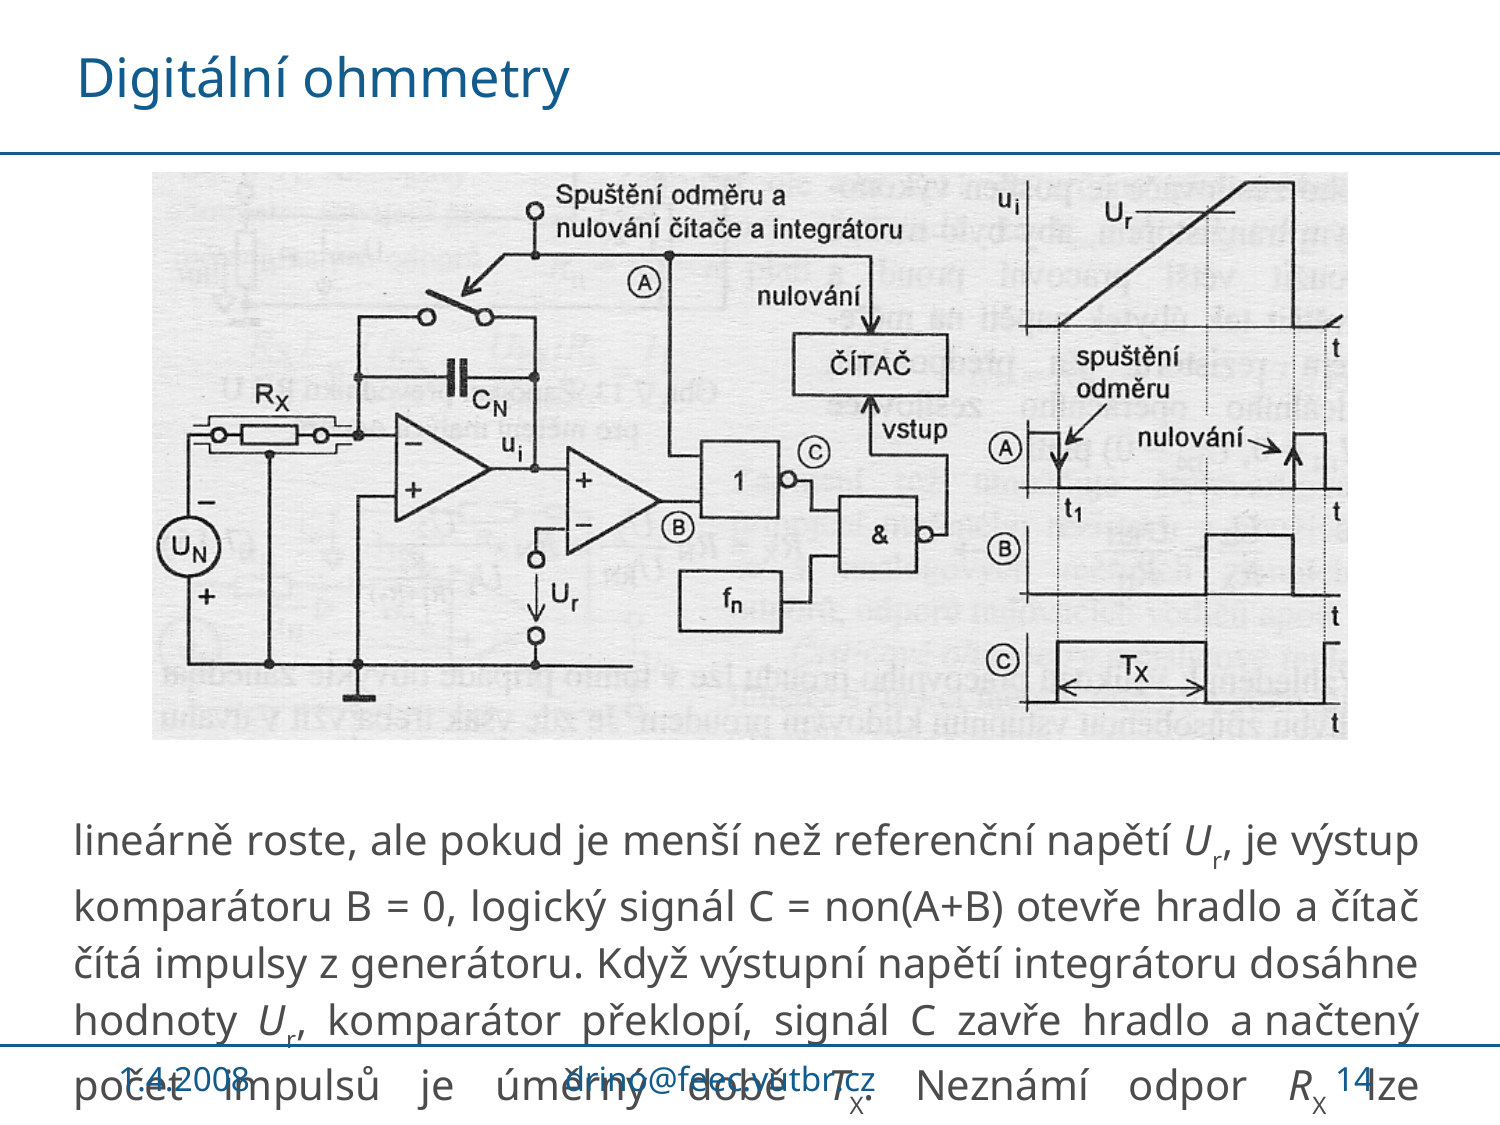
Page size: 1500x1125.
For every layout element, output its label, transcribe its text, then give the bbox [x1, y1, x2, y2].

picture [152, 172, 1348, 740]
title Digitální ohmmetry [0, 0, 1500, 152]
text_box lineárně roste, ale pokud je menší než referenční napětí Ur, je výstup komparátoru B = 0, logický signál C = non(A+B) otevře hradlo a čítač čítá impulsy z generátoru. Když výstupní napětí integrátoru dosáhne hodnoty Ur, komparátor překlopí, signál C zavře hradlo a načtený počet impulsů je úměrný době TX. Neznámí odpor RX lze [59, 1047, 1442, 1125]
text_box drino@feec.vutbr.cz [454, 1049, 987, 1125]
text_box lineárně roste, ale pokud je menší než referenční napětí Ur, je výstup komparátoru B = 0, logický signál C = non(A+B) otevře hradlo a čítač čítá impulsy z generátoru. Když výstupní napětí integrátoru dosáhne hodnoty Ur, komparátor překlopí, signál C zavře hradlo a načtený počet impulsů je úměrný době TX. Neznámí odpor RX lze [59, 178, 1442, 1044]
text_box <číslo> [1075, 1049, 1388, 1125]
text_box 1.4.2008 [103, 1049, 432, 1125]
